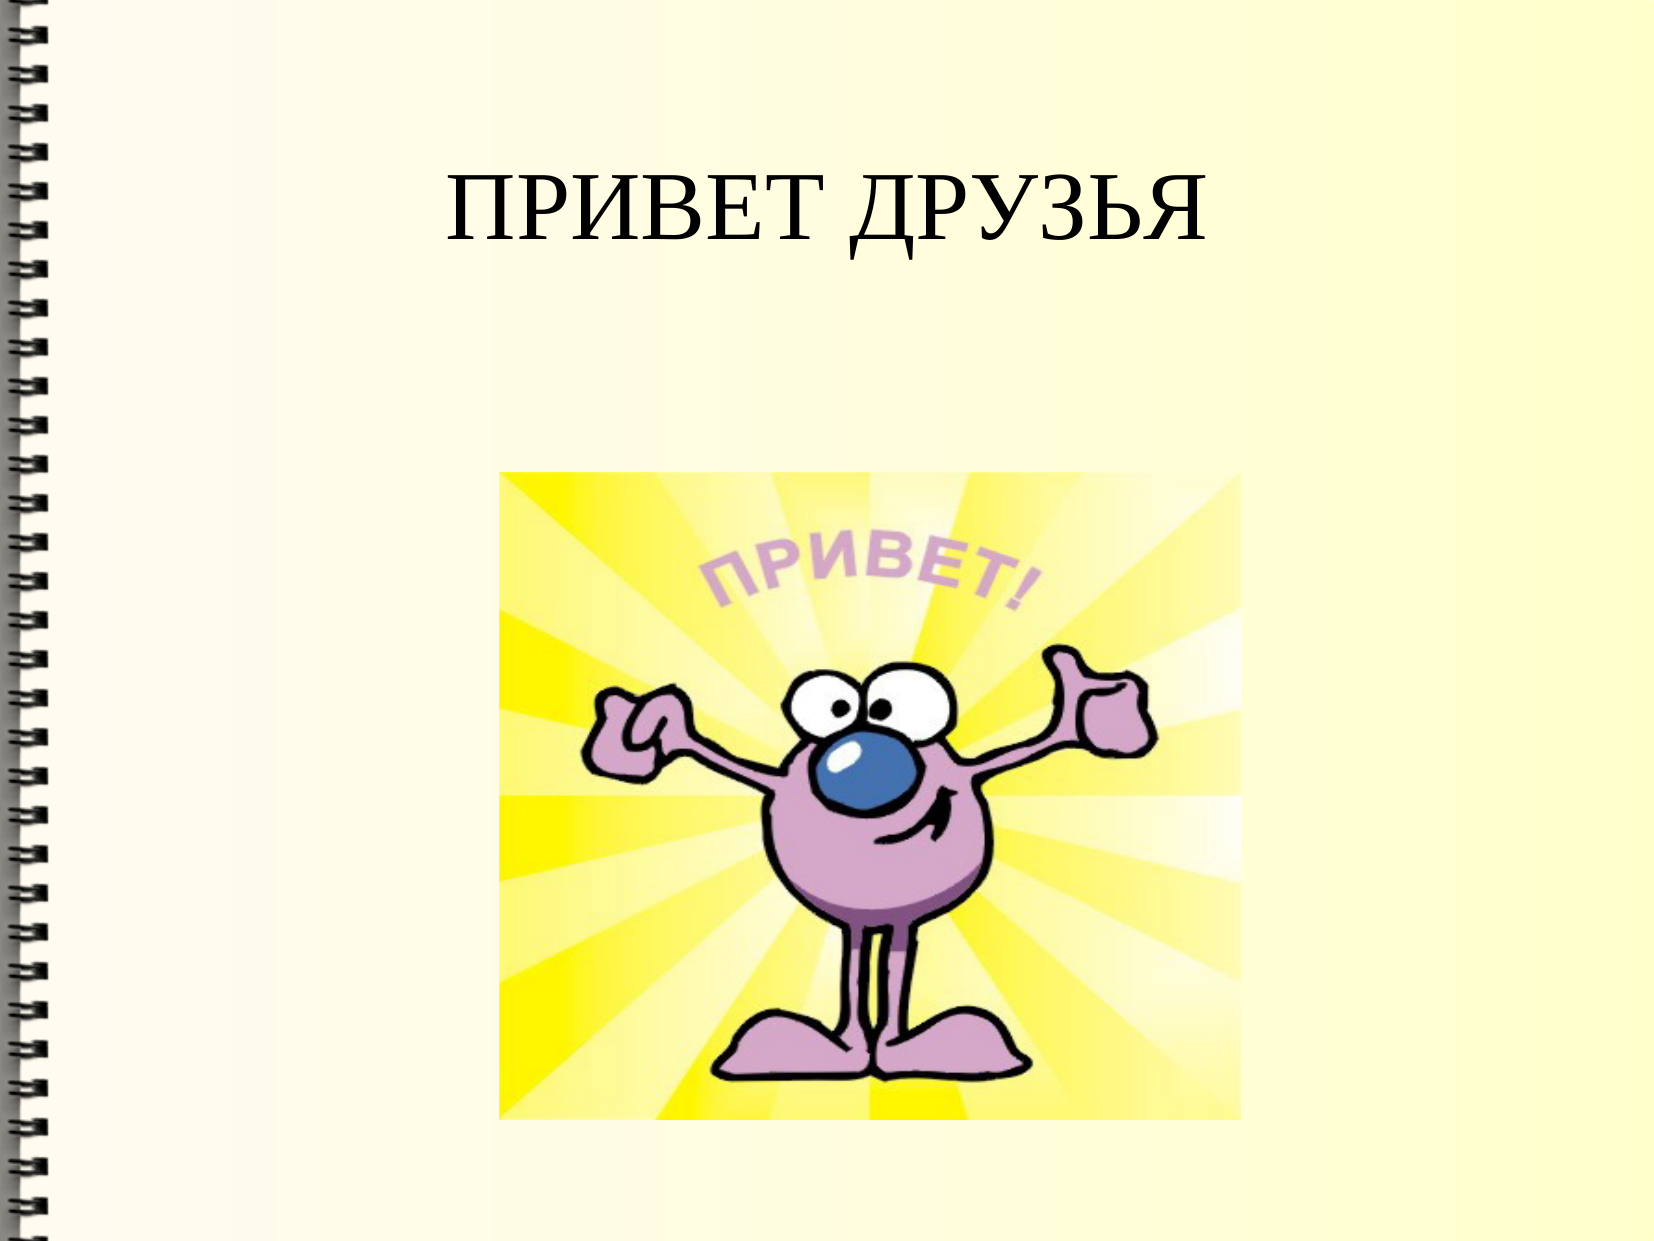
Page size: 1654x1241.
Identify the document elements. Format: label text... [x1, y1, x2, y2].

picture [0, 0, 1654, 1241]
title ПРИВЕТ ДРУЗЬЯ [121, 102, 1534, 310]
picture [499, 472, 1241, 1120]
